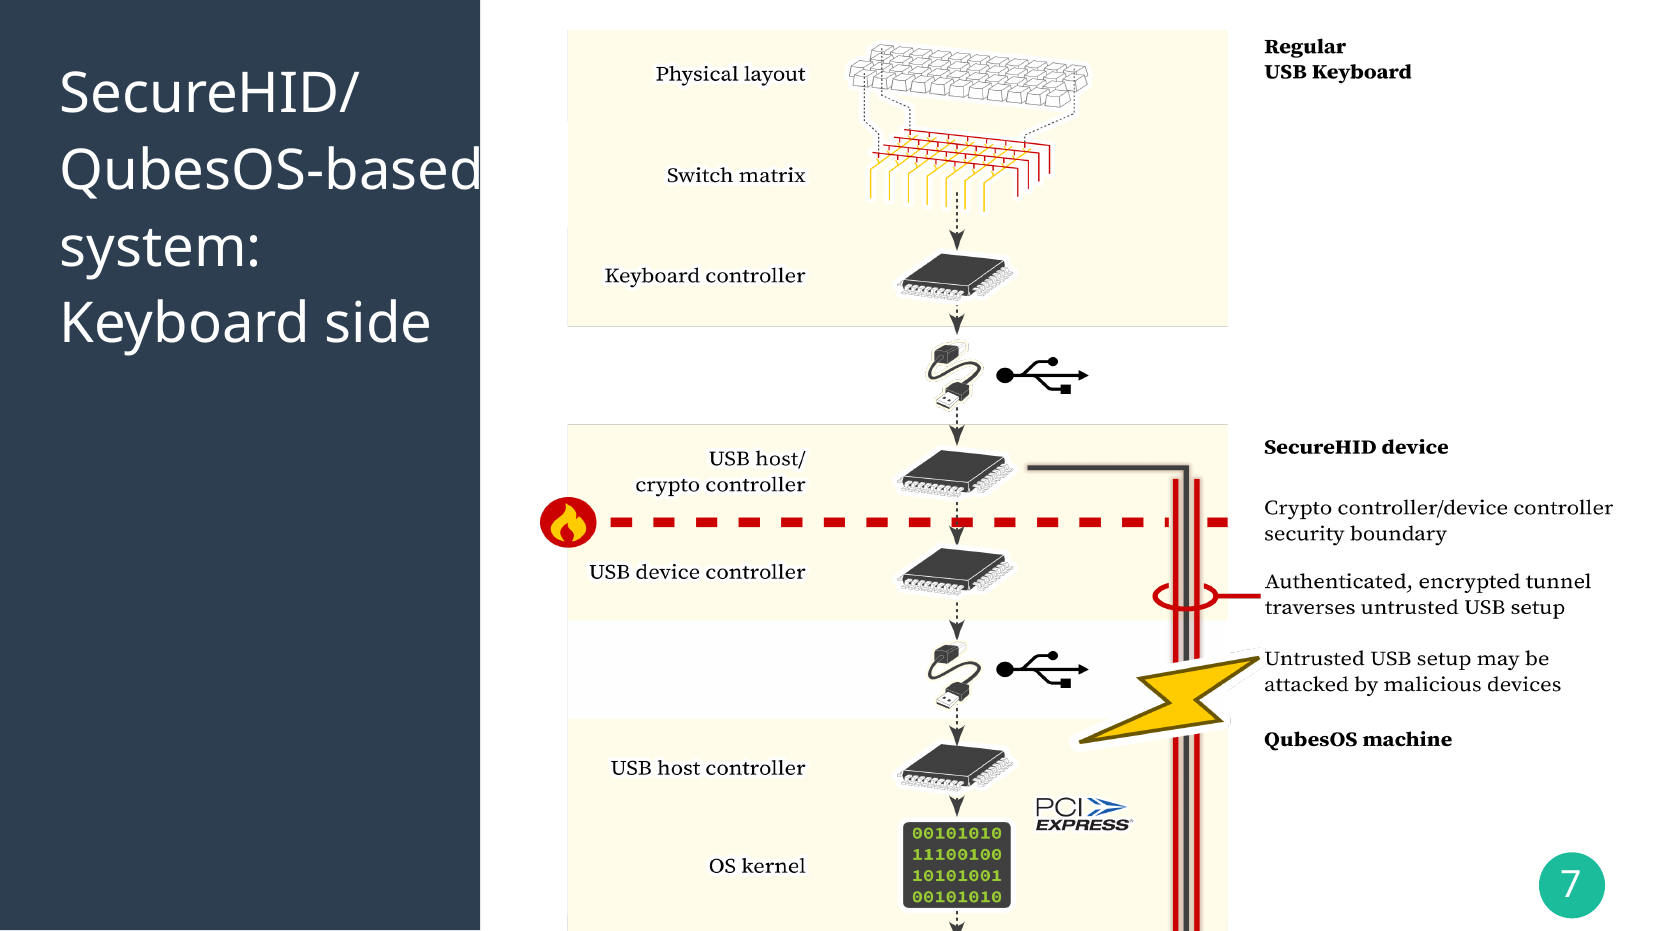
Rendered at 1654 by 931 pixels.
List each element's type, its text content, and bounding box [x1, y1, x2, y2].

text_box [0, 0, 481, 931]
text_box <number> [1511, 838, 1630, 928]
picture [540, 30, 1613, 931]
text_box SecureHID/QubesOS-based system: Keyboard side [45, 45, 511, 466]
